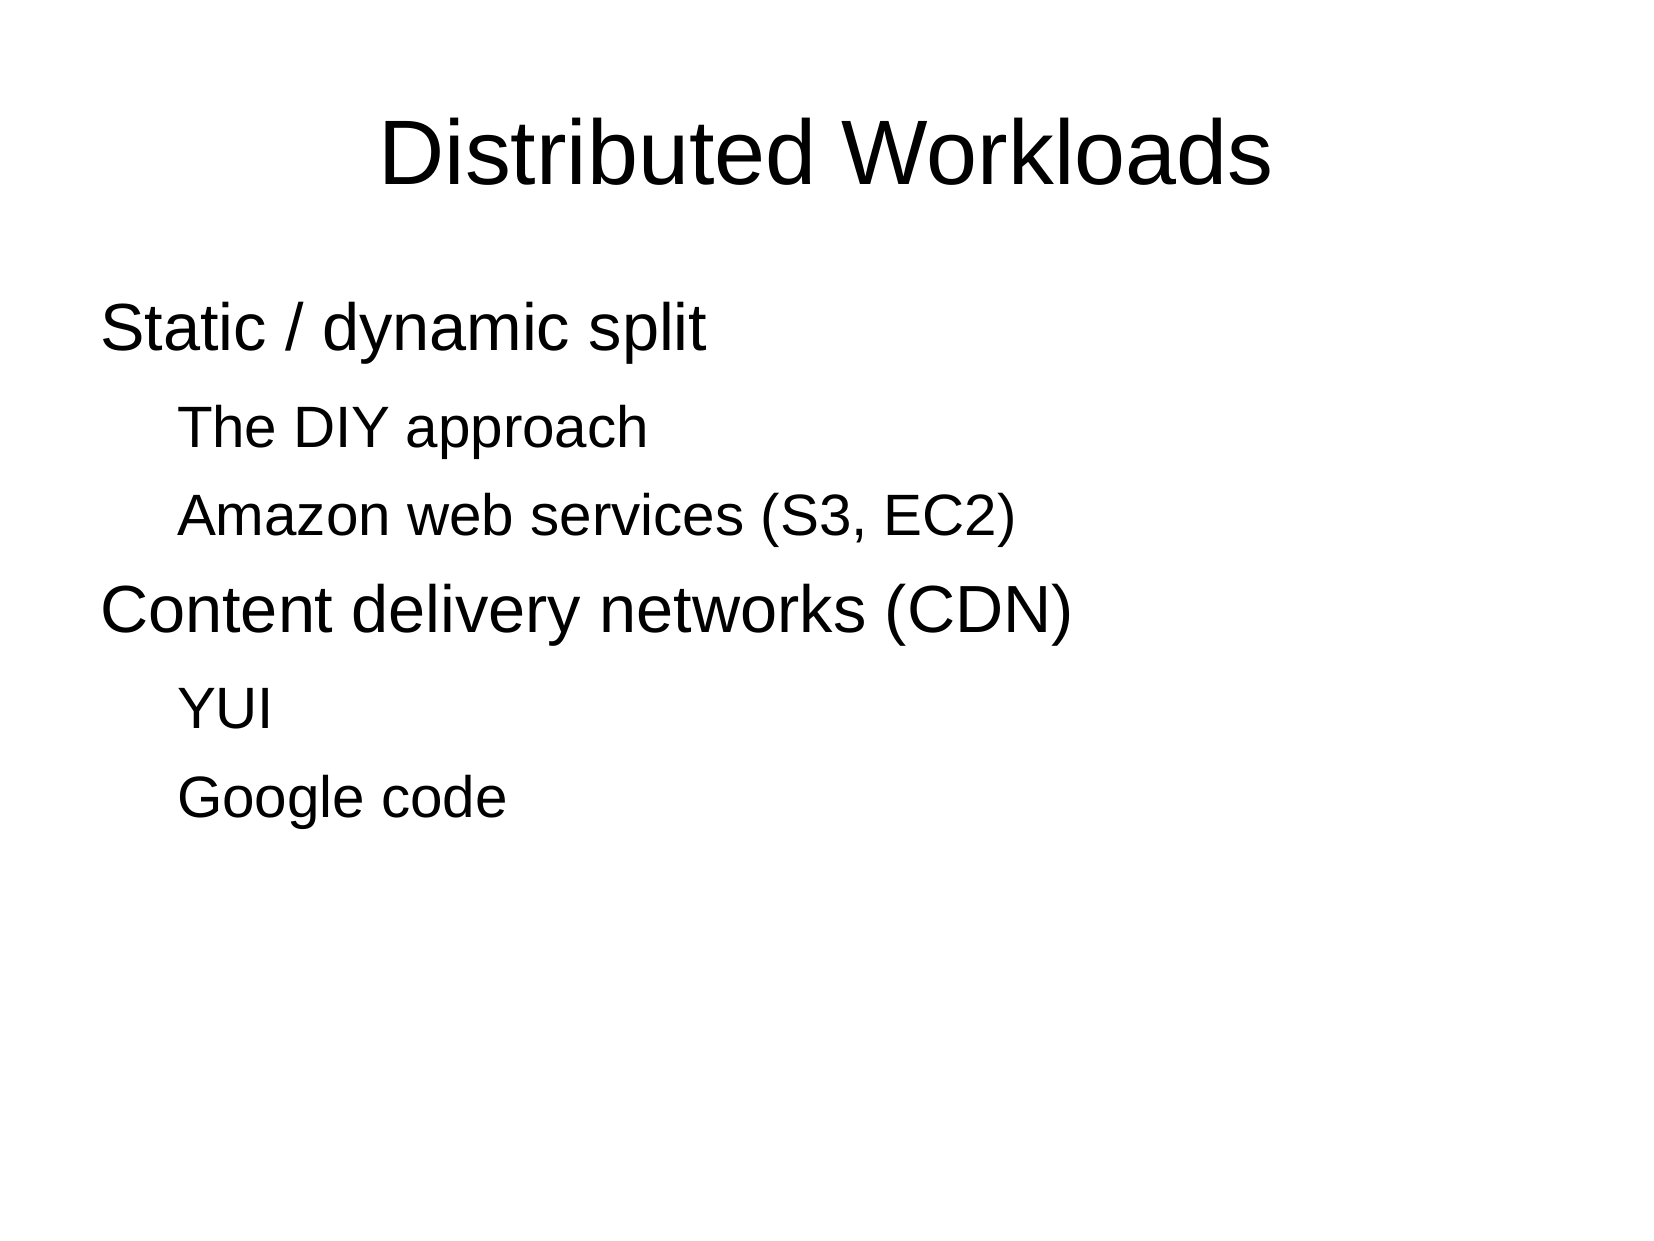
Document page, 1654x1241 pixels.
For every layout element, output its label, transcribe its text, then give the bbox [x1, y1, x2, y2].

title Distributed Workloads [82, 49, 1571, 257]
list Static / dynamic split The DIY approach Amazon web services (S3, EC2) Content delivery networks (CDN) YUI Google code [82, 290, 1571, 1109]
